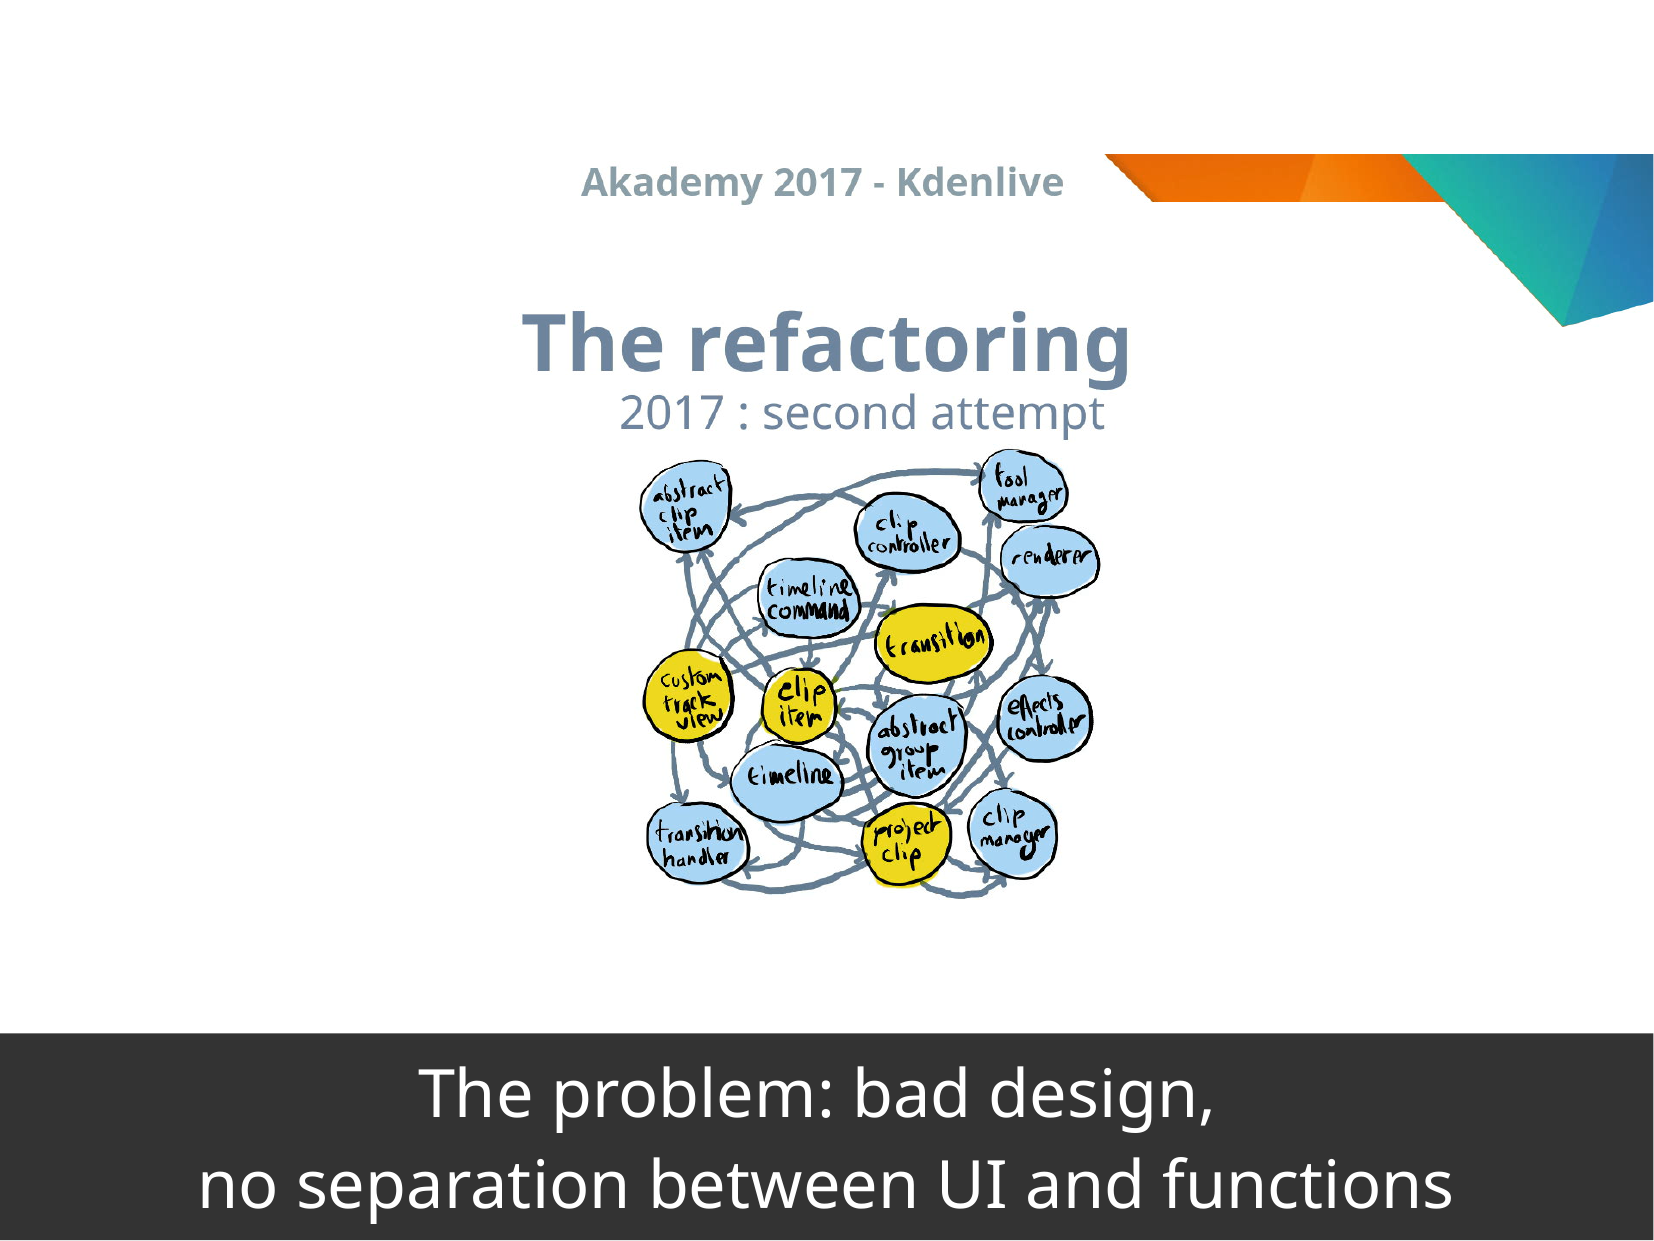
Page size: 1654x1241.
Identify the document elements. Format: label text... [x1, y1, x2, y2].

title The problem: bad design, no separation between UI and functions [0, 1033, 1654, 1241]
picture [0, 154, 1654, 1033]
